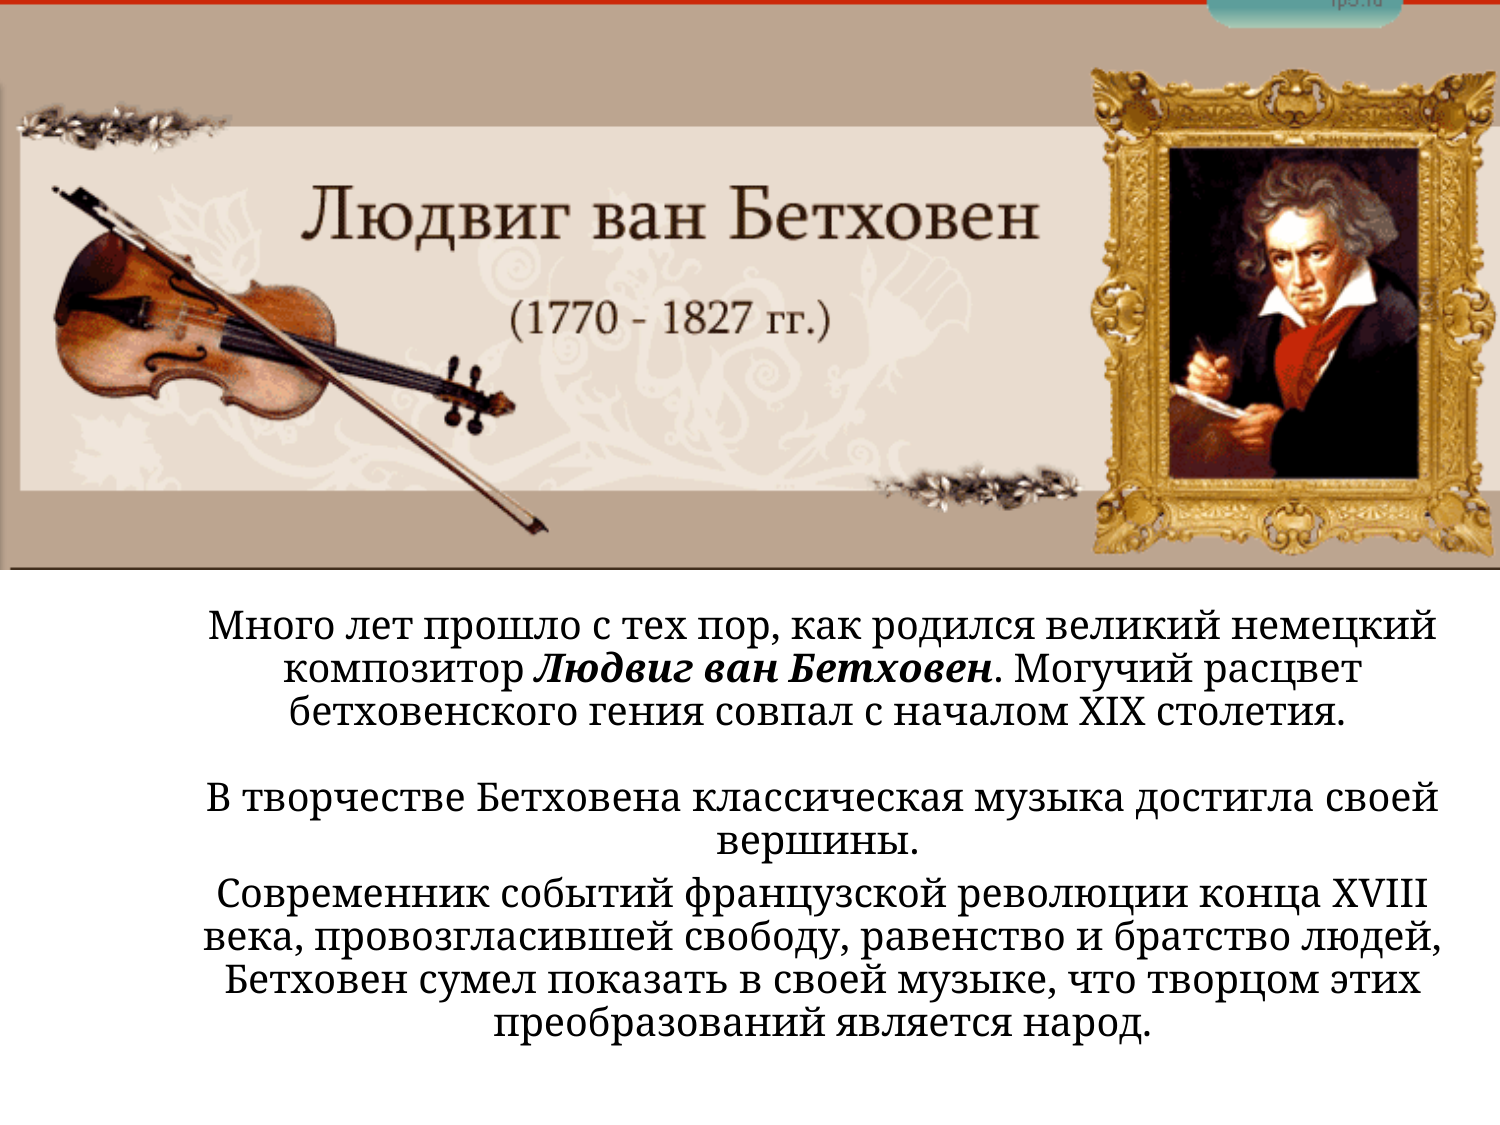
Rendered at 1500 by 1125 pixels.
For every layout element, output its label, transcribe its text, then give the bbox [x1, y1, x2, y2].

chart [0, 0, 1500, 570]
subtitle Много лет прошло с тех пор, как родился великий немецкий композитор Людвиг ван Бетховен. Могучий расцвет бетховенского гения совпал с началом XIX столетия. В творчестве Бетховена классическая музыка достигла своей вершины. Современник событий французской революции конца XVIII века, провозгласившей свободу, равенство и братство людей, Бетховен сумел показать в своей музыке, что творцом этих преобразований является народ. [112, 597, 1459, 1059]
